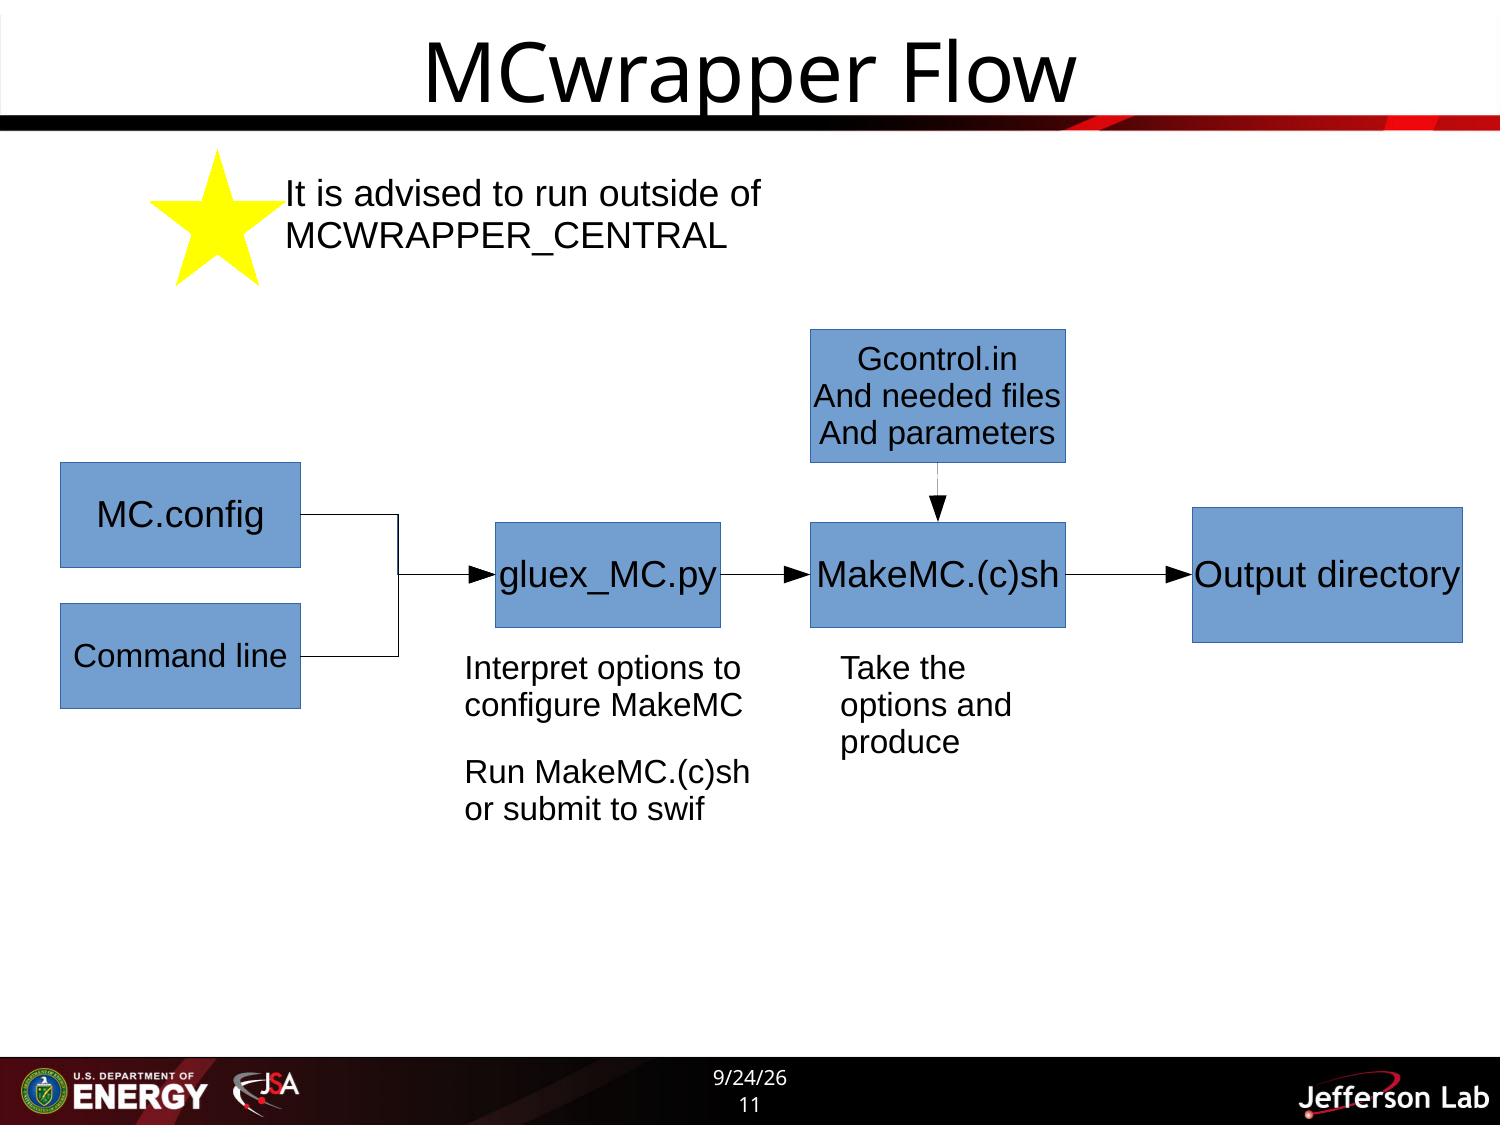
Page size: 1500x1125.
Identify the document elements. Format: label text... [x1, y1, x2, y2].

slide_number <number> [575, 1090, 925, 1122]
text_box Command line [60, 603, 301, 709]
text_box Interpret options to configure MakeMC Run MakeMC.(c)sh or submit to swif [449, 642, 826, 836]
text_box It is advised to run outside of MCWRAPPER_CENTRAL [270, 164, 841, 346]
text_box MakeMC.(c)sh [810, 522, 1066, 628]
picture [0, 0, 1500, 1125]
text_box [150, 149, 270, 286]
title MCwrapper Flow [75, 38, 1425, 99]
text_box gluex_MC.py [495, 522, 721, 628]
text_box MC.config [60, 462, 301, 568]
text_box Gcontrol.in And needed files And parameters [810, 329, 1066, 463]
text_box Output directory [1192, 507, 1463, 643]
text_box Take the options and produce [825, 642, 1066, 783]
slide_number 6/20/18 [575, 1048, 925, 1090]
